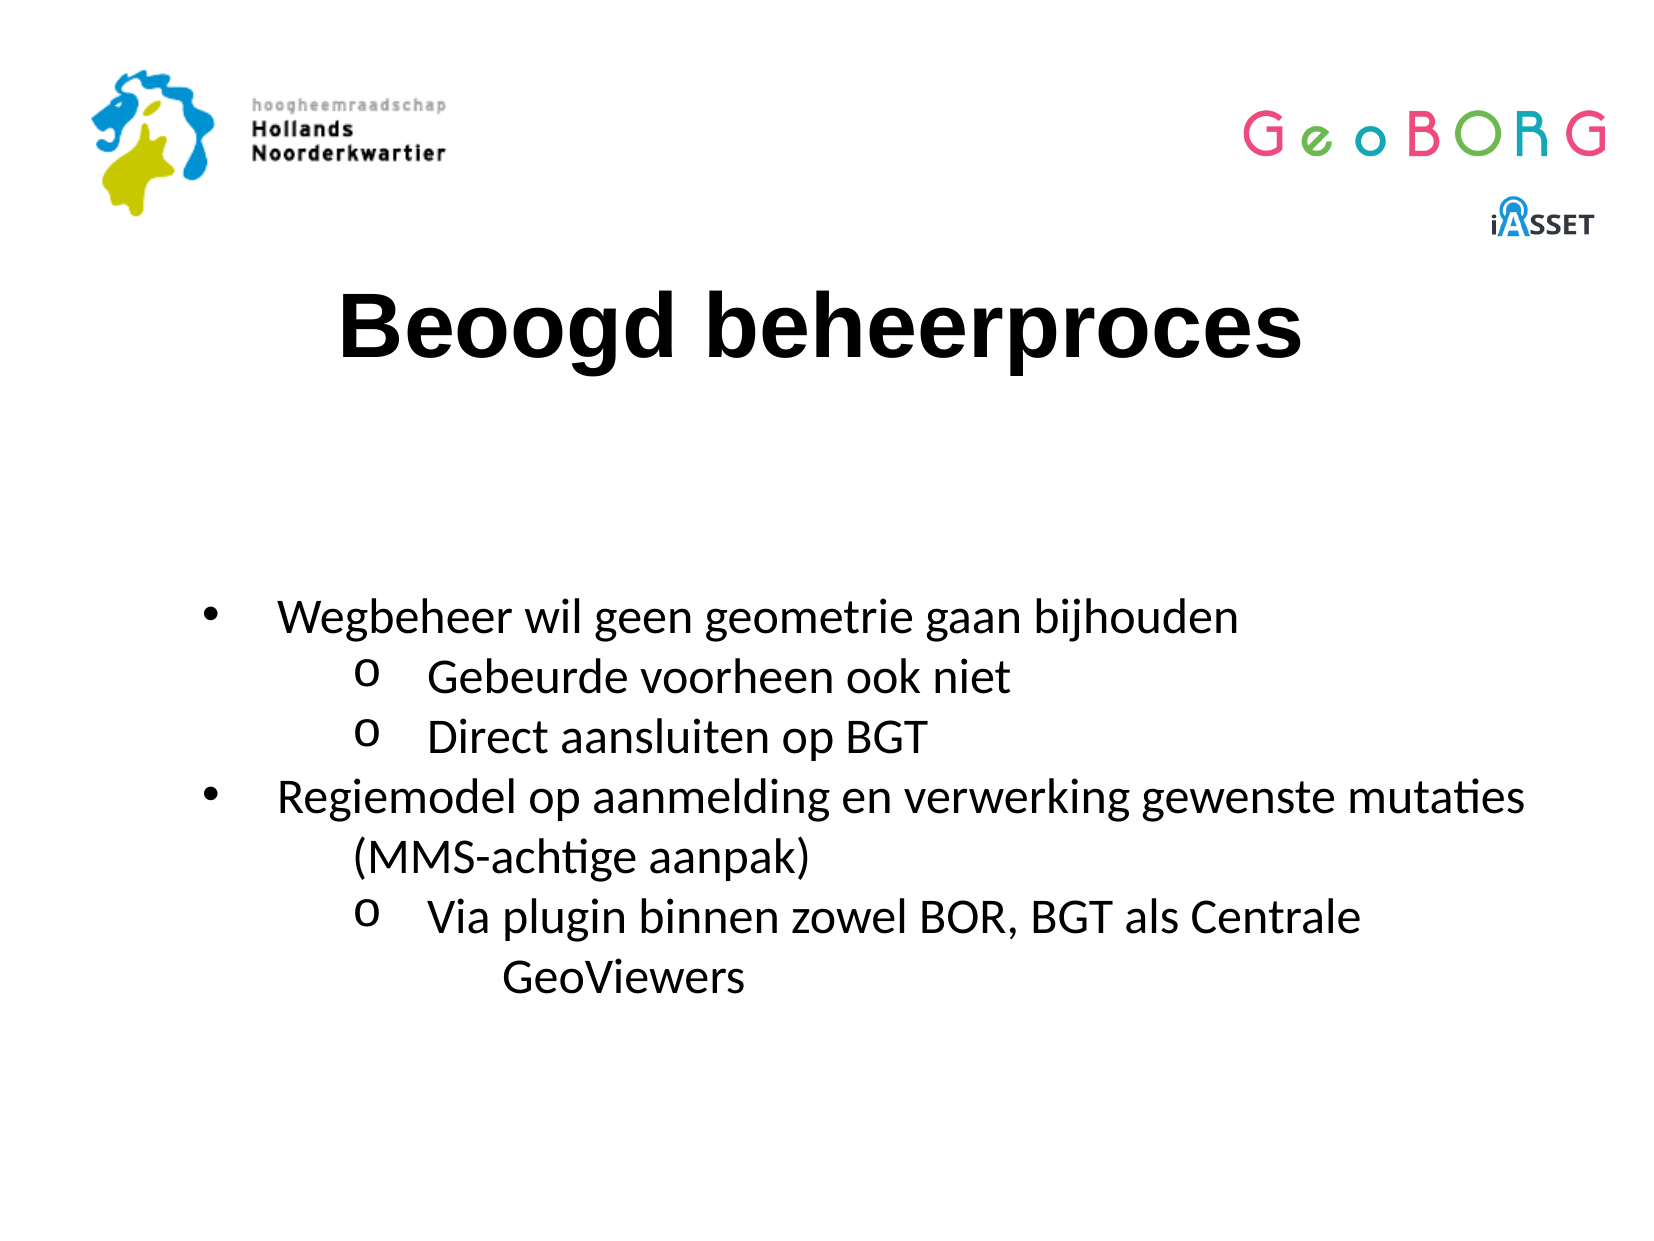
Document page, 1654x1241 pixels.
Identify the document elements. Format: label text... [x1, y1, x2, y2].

picture [59, 47, 481, 240]
title Beoogd beheerproces [78, 269, 1567, 575]
picture [1487, 195, 1595, 239]
text_box Wegbeheer wil geen geometrie gaan bijhouden Gebeurde voorheen ook niet Direct aansluiten op BGT Regiemodel op aanmelding en verwerking gewenste mutaties (MMS-achtige aanpak) Via plugin binnen zowel BOR, BGT als Centrale GeoViewers [37, 575, 1608, 955]
picture [1239, 106, 1619, 165]
